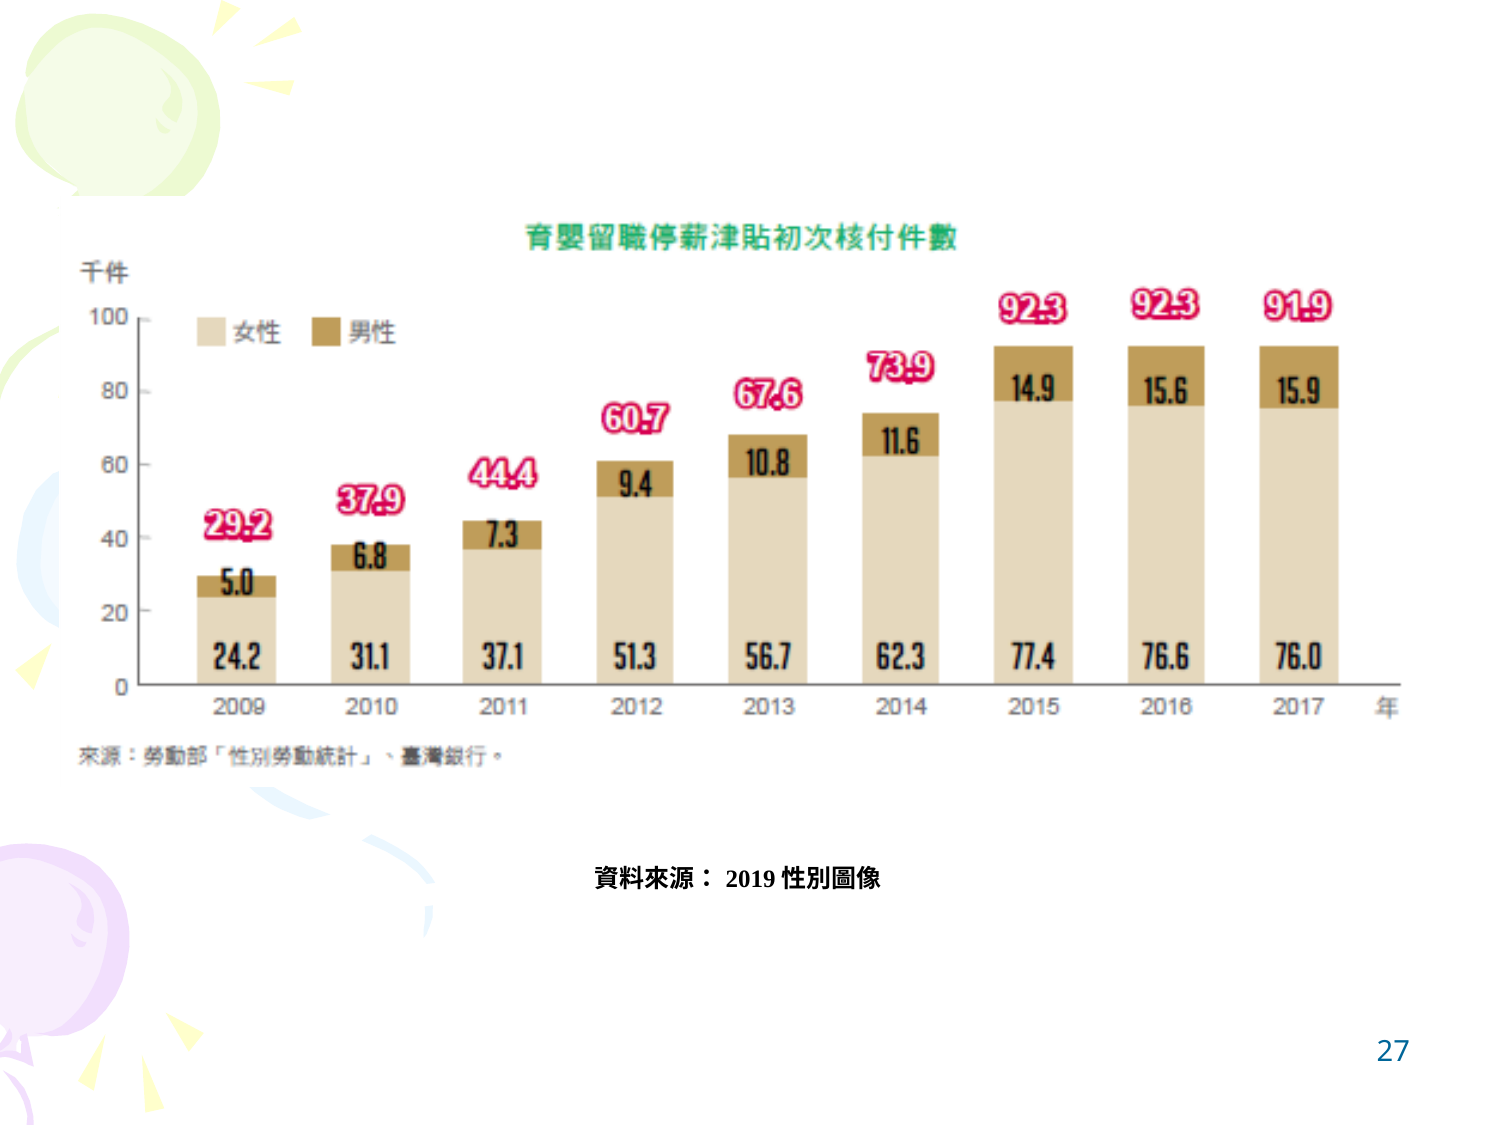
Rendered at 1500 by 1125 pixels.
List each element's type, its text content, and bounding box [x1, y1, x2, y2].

text_box 資料來源：2019性別圖像 [383, 854, 1093, 900]
text_box <編號> [1074, 1024, 1426, 1100]
picture [59, 196, 1423, 787]
